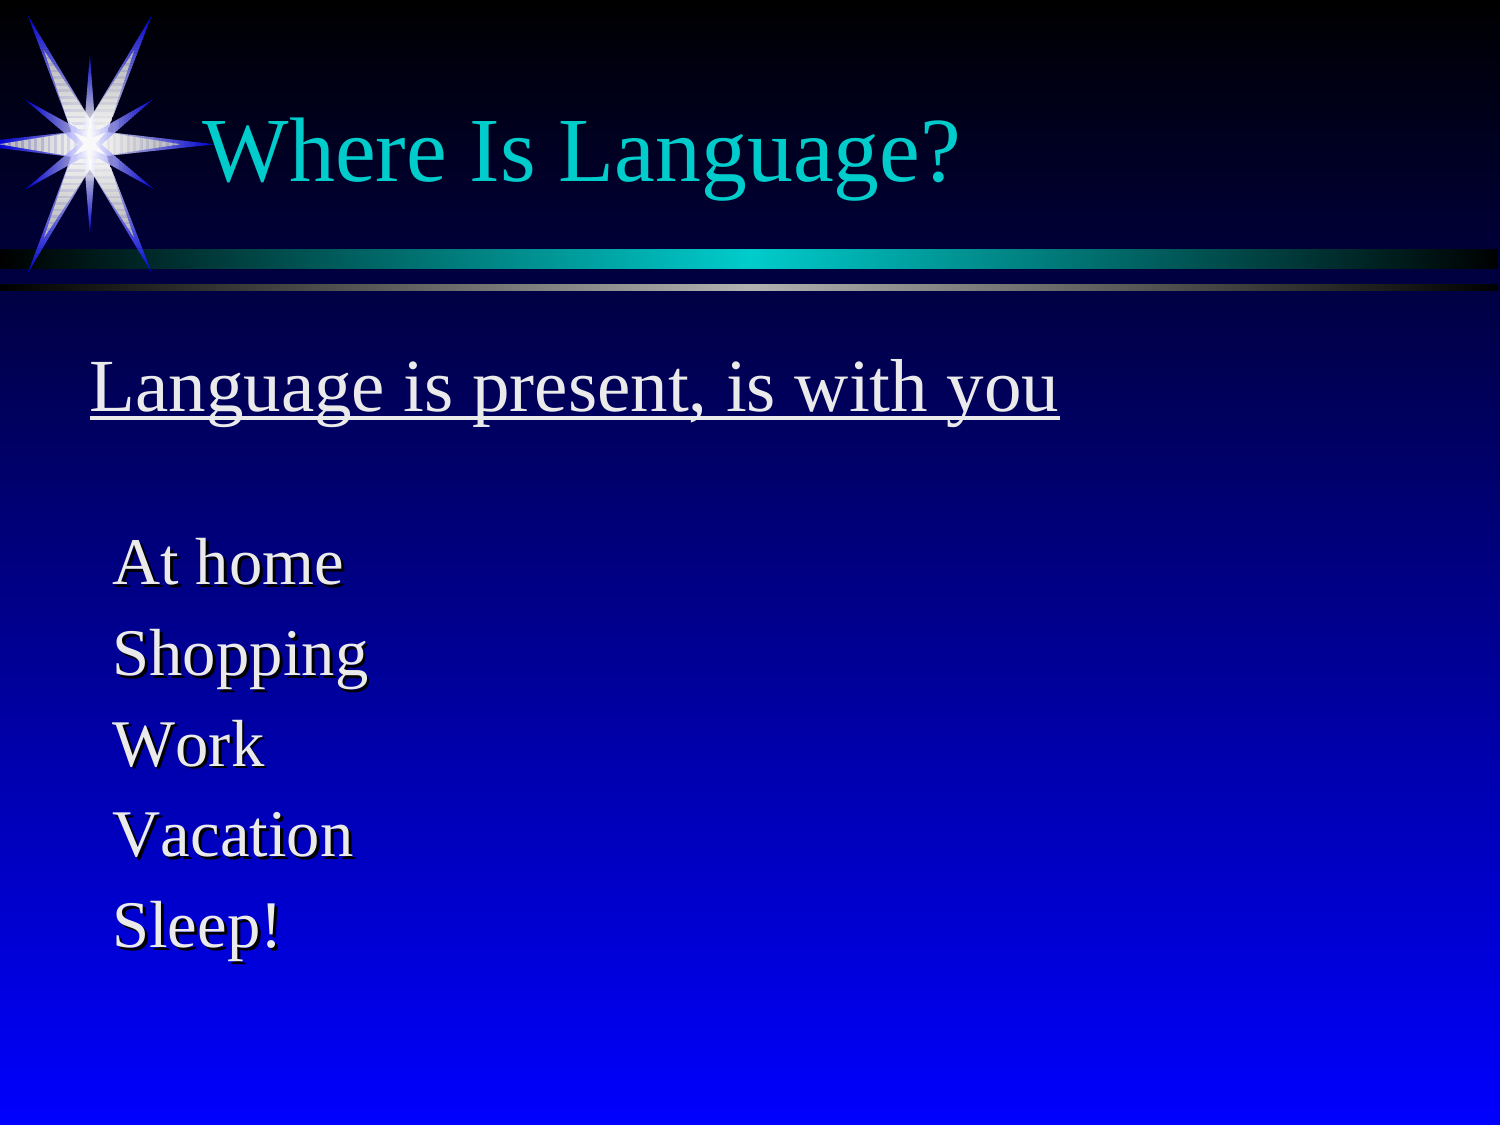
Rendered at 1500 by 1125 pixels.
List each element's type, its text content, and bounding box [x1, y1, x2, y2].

title Where Is Language? [187, 48, 1463, 252]
text_box Language is present, is with you [75, 337, 1276, 436]
list At home Shopping Work Vacation Sleep! [112, 525, 1388, 986]
